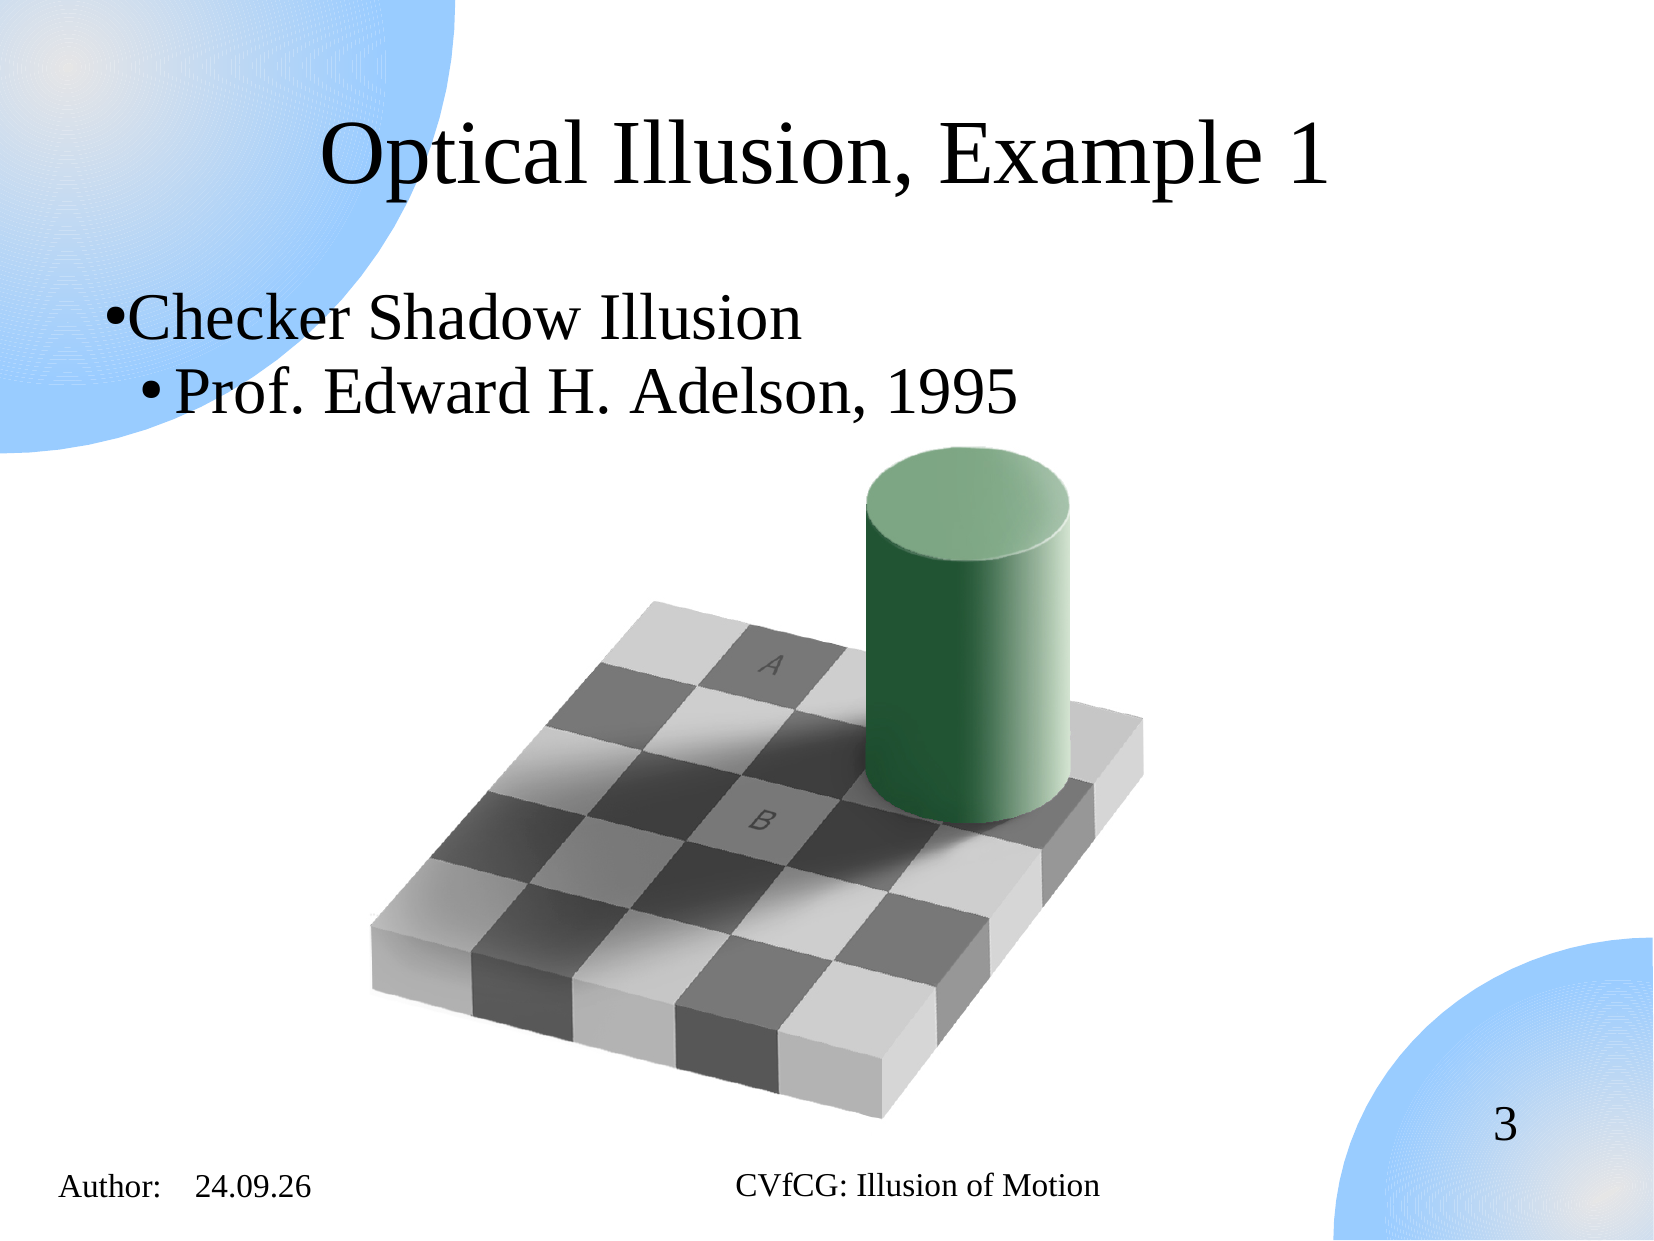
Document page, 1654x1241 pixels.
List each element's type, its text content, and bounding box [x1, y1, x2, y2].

text_box <number> [1401, 1095, 1611, 1152]
subtitle Checker Shadow Illusion Prof. Edward H. Adelson, 1995 [103, 199, 1593, 510]
picture [340, 426, 1172, 1147]
text_box CVfCG: Illusion of Motion [735, 1166, 1346, 1204]
title Optical Illusion, Example 1 [82, 49, 1571, 257]
